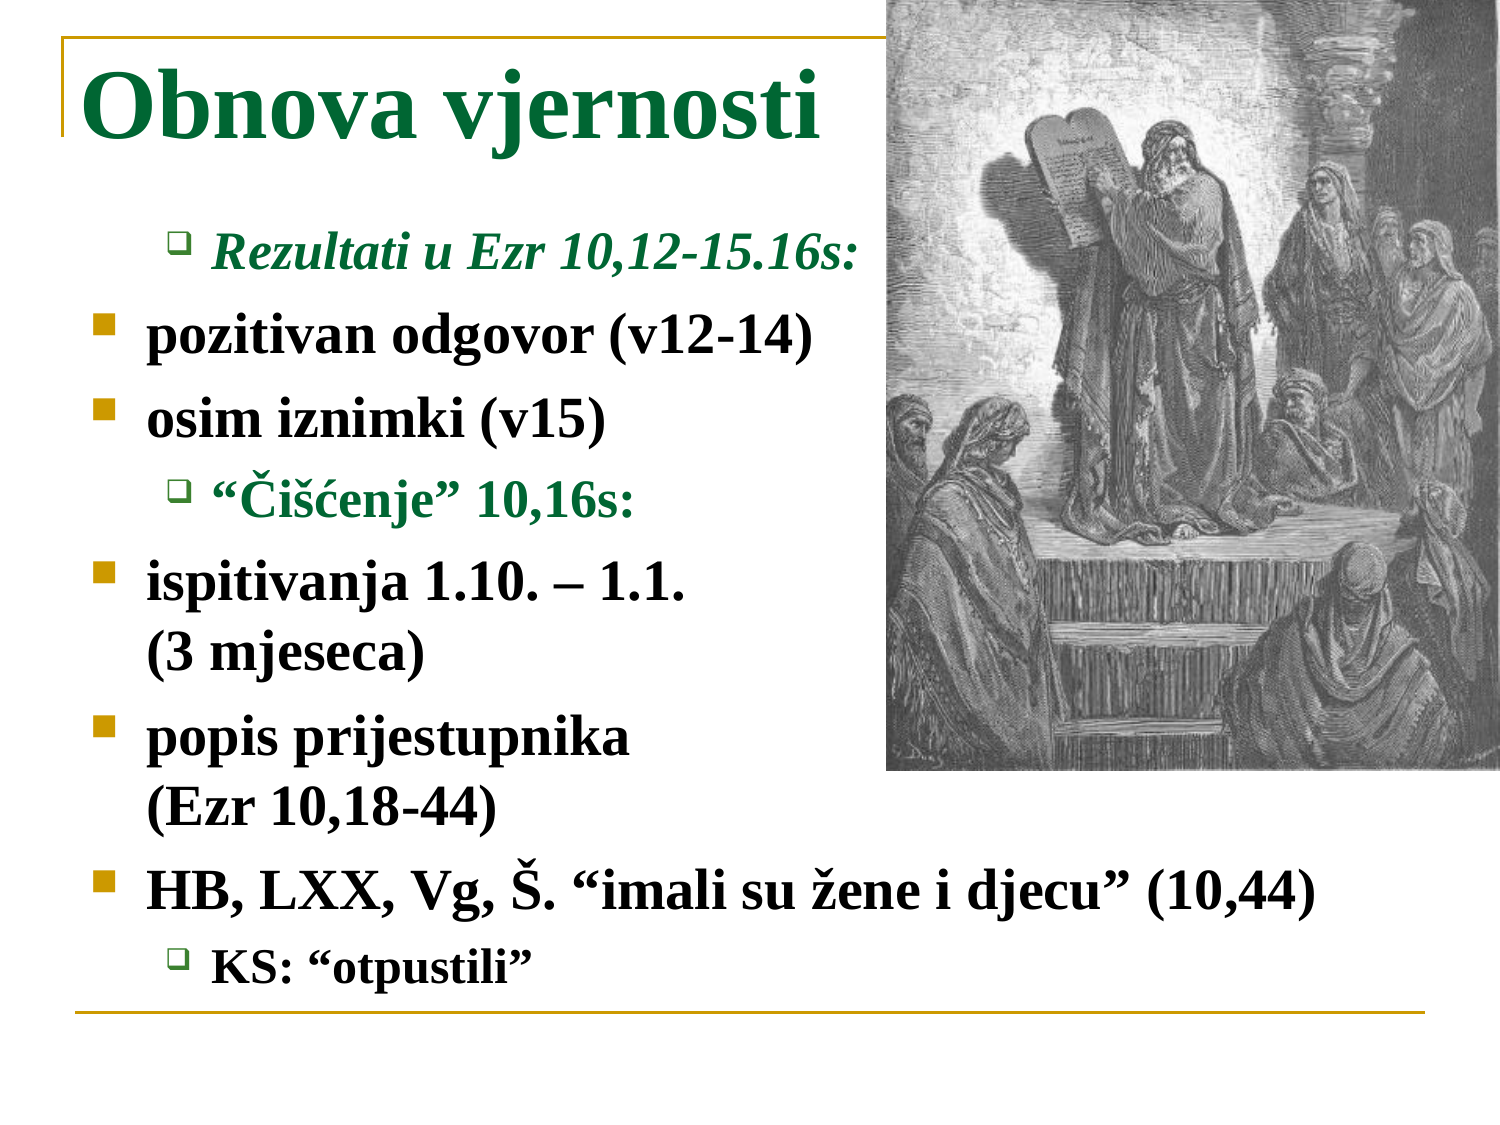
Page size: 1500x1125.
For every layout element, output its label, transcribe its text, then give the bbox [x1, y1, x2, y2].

title Obnova vjernosti [64, 31, 886, 218]
picture [886, 0, 1500, 771]
list Rezultati u Ezr 10,12-15.16s: pozitivan odgovor (v12-14) osim iznimki (v15) “Čišćenje” 10,16s: ispitivanja 1.10. – 1.1. (3 mjeseca) popis prijestupnika (Ezr 10,18-44) HB, LXX, Vg, Š. “imali su žene i djecu” (10,44) KS: “otpustili” [75, 207, 1426, 1006]
